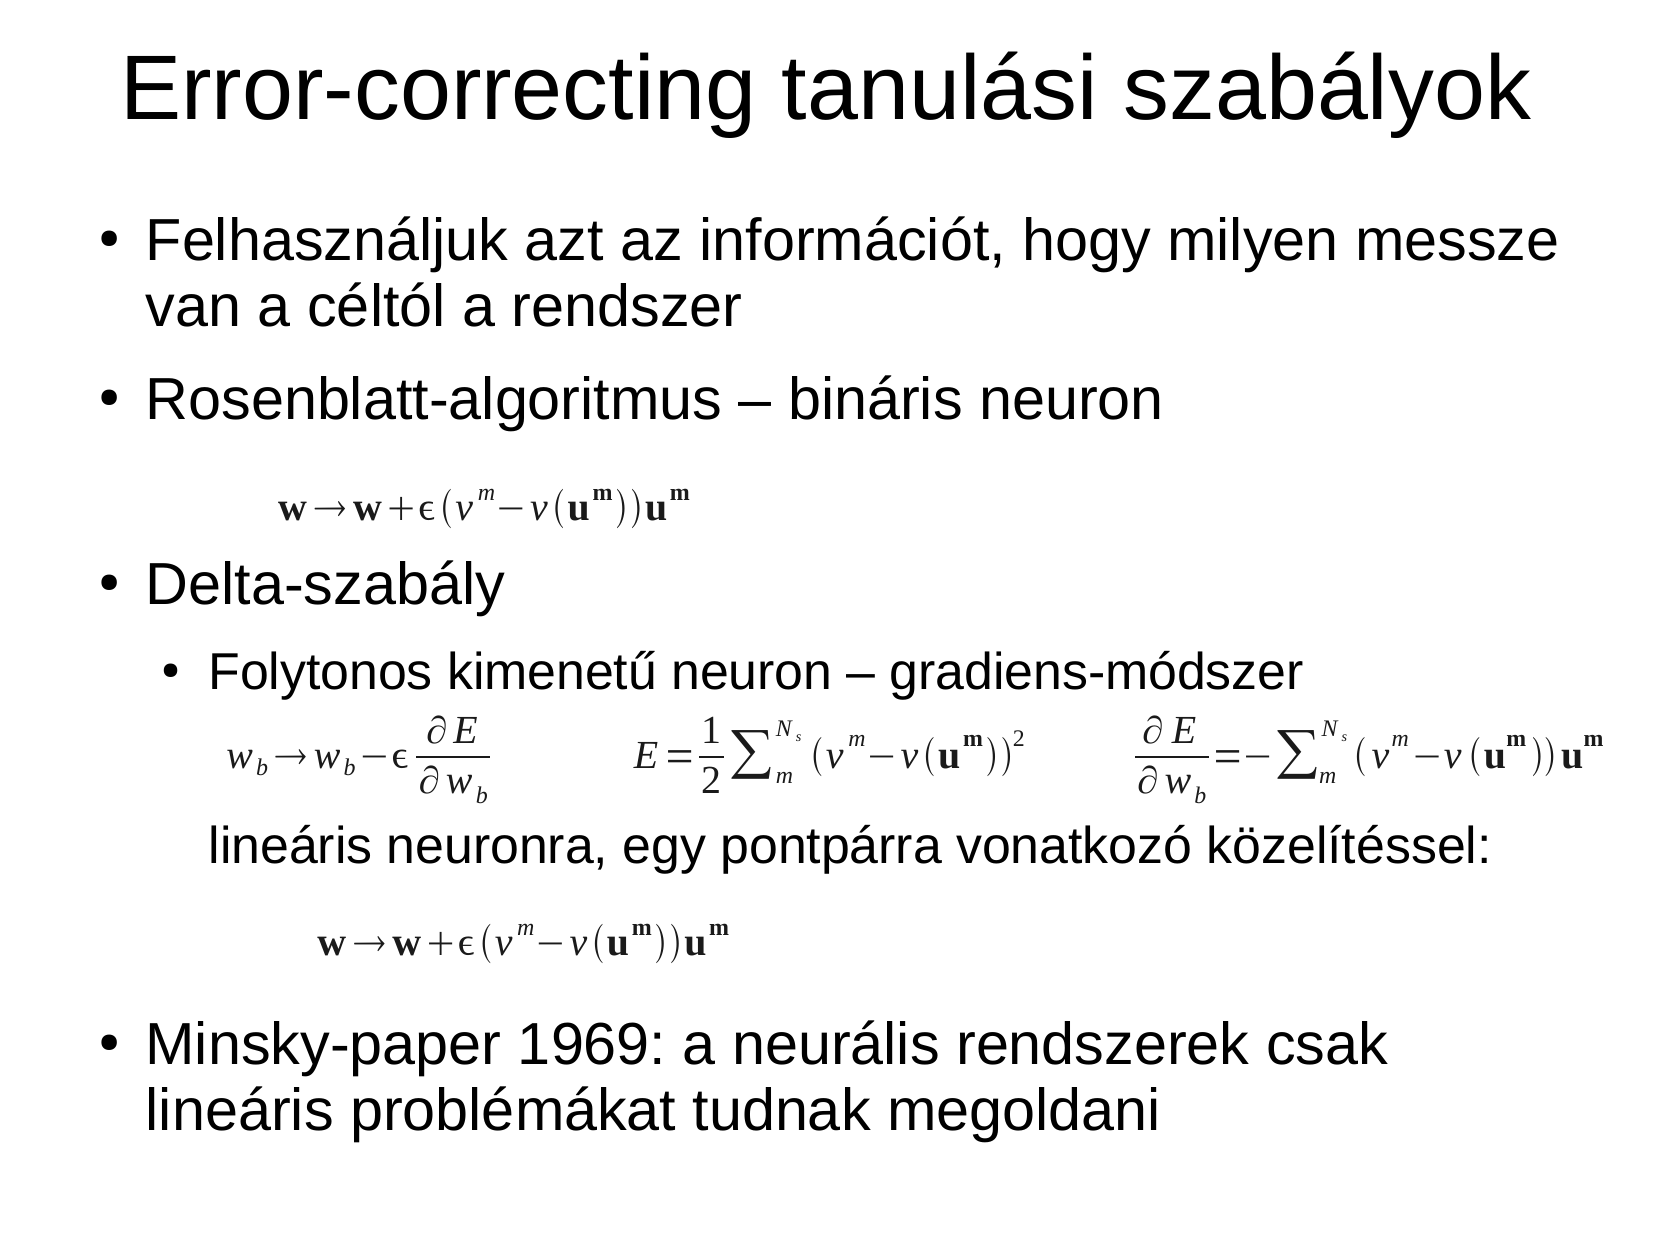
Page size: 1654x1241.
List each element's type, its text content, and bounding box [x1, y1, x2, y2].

list Felhasználjuk azt az információt, hogy milyen messze van a céltól a rendszer Rosenblatt-algoritmus – bináris neuron Delta-szabály Folytonos kimenetű neuron – gradiens-módszer lineáris neuronra, egy pontpárra vonatkozó közelítéssel: Minsky-paper 1969: a neurális rendszerek csak lineáris problémákat tudnak megoldani [82, 206, 1571, 1152]
chart [621, 708, 1034, 804]
chart [305, 915, 739, 967]
chart [265, 480, 699, 532]
title Error-correcting tanulási szabályok [82, 36, 1571, 139]
chart [1122, 708, 1614, 809]
chart [216, 708, 502, 809]
